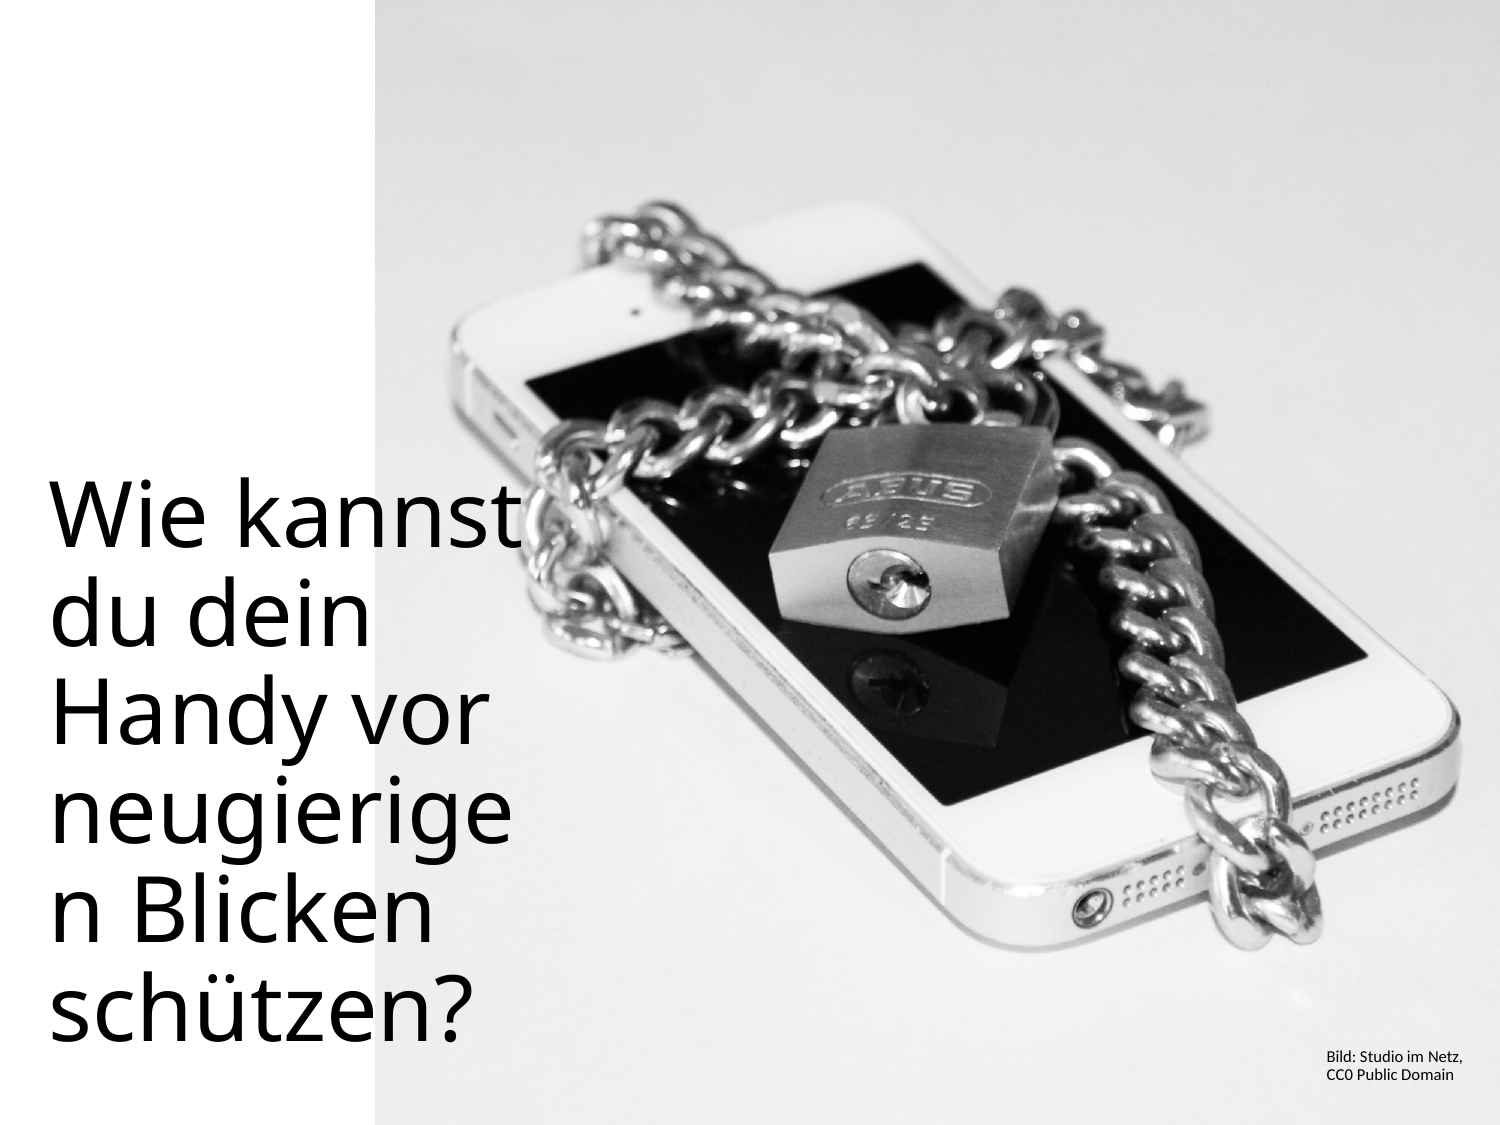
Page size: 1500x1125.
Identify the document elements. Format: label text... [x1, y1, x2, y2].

picture [375, 0, 1500, 1125]
title Wie kannst du dein Handy vor neugierigen Blicken schützen? [33, 460, 565, 1092]
text_box Bild: Studio im Netz, CC0 Public Domain [1311, 1040, 1480, 1092]
